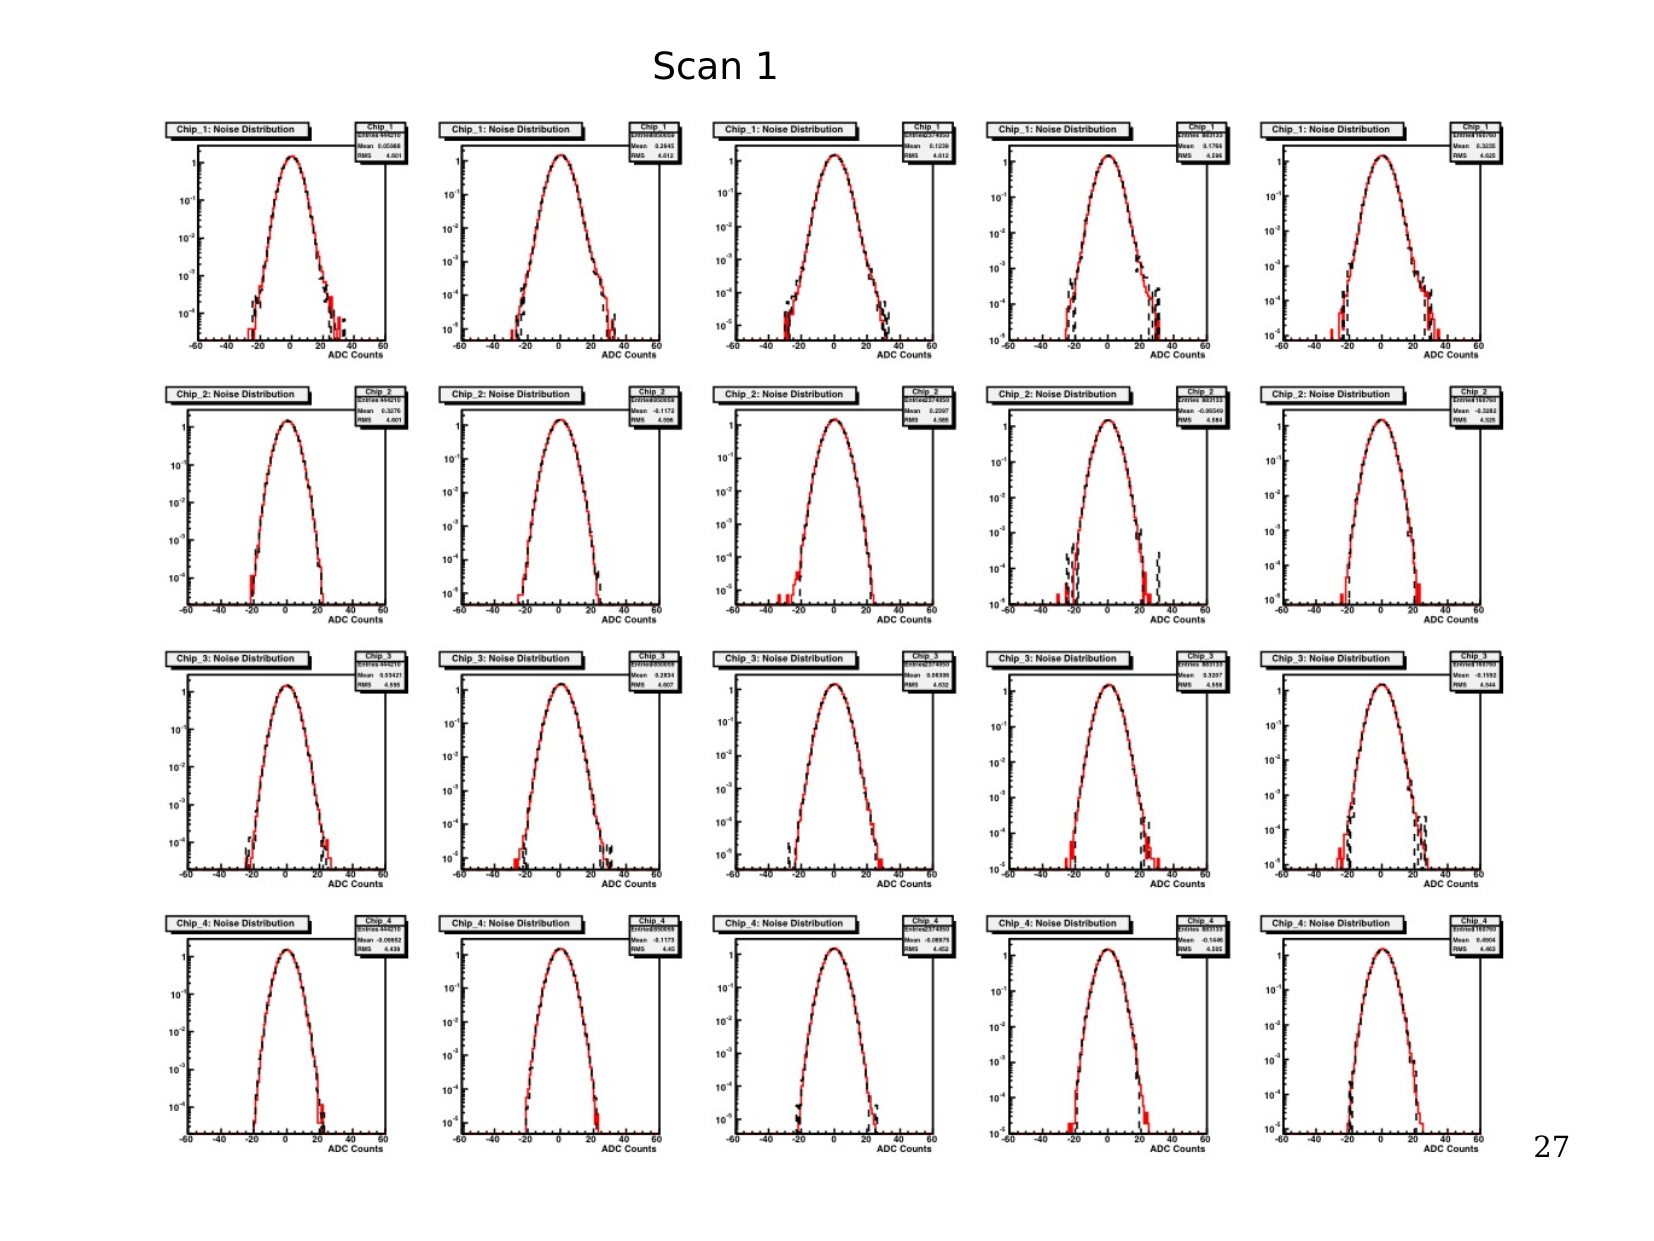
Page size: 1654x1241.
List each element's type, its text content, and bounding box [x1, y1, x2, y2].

picture [150, 112, 1519, 1169]
text_box Scan 1 [637, 37, 792, 96]
